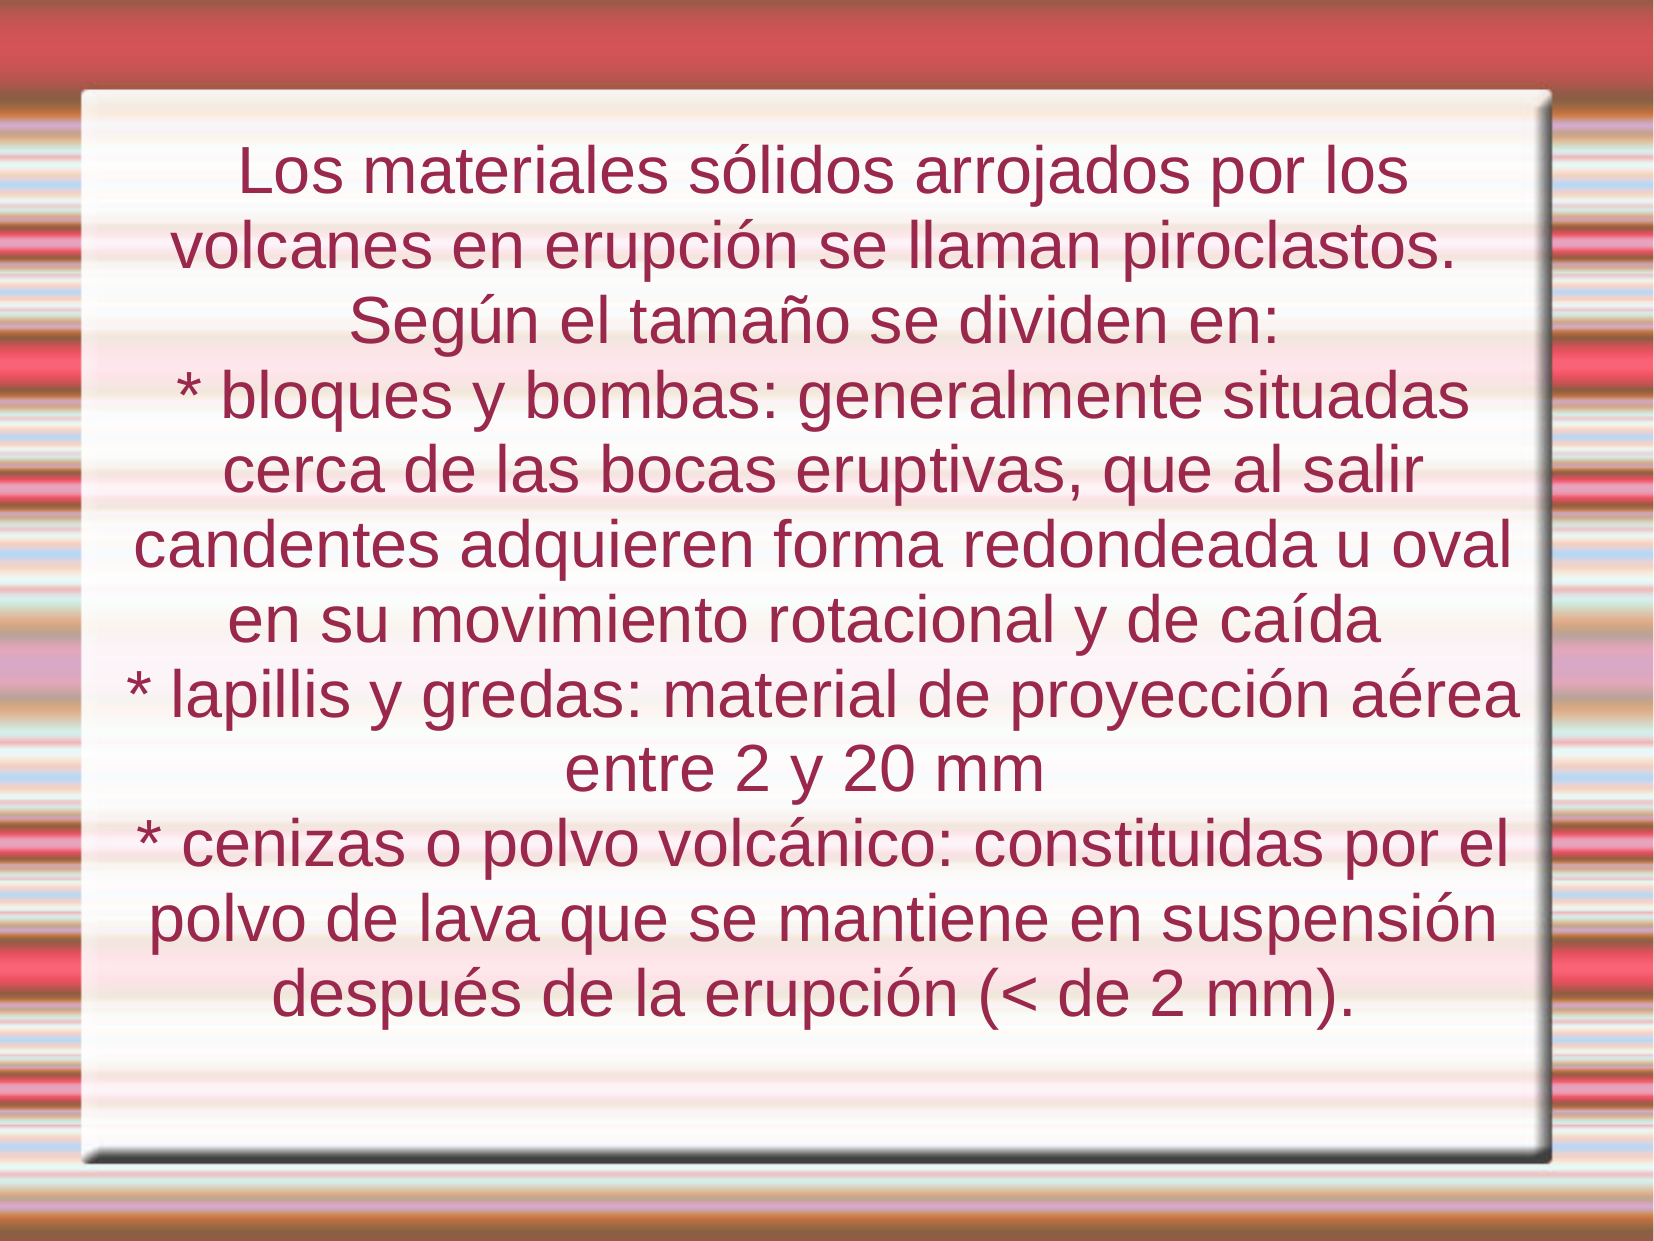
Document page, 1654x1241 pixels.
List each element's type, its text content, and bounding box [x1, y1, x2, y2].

picture [0, 0, 1654, 1241]
subtitle Los materiales sólidos arrojados por los volcanes en erupción se llaman piroclastos. Según el tamaño se dividen en: * bloques y bombas: generalmente situadas cerca de las bocas eruptivas, que al salir candentes adquieren forma redondeada u oval en su movimiento rotacional y de caída * lapillis y gredas: material de proyección aérea entre 2 y 20 mm * cenizas o polvo volcánico: constituidas por el polvo de lava que se mantiene en suspensión después de la erupción (< de 2 mm). [118, 118, 1531, 1121]
